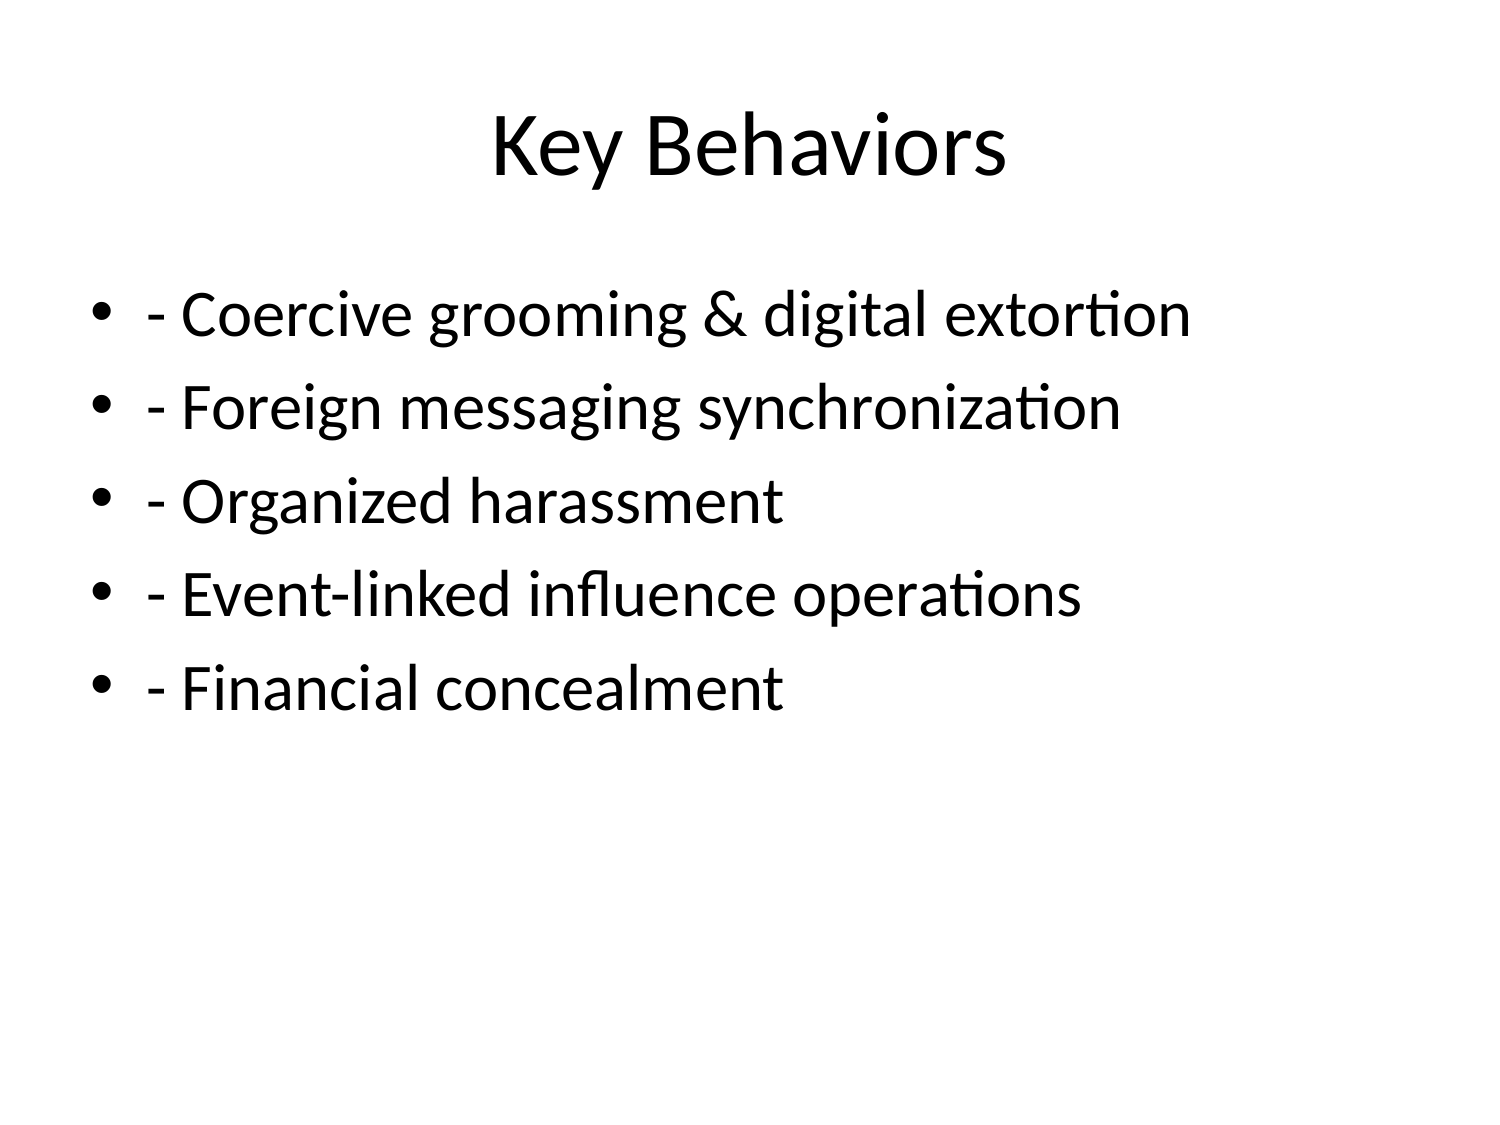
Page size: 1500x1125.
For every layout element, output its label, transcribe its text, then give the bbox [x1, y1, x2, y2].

list - Coercive grooming & digital extortion - Foreign messaging synchronization - Organized harassment - Event-linked influence operations - Financial concealment [75, 262, 1425, 1005]
title Key Behaviors [75, 45, 1425, 233]
